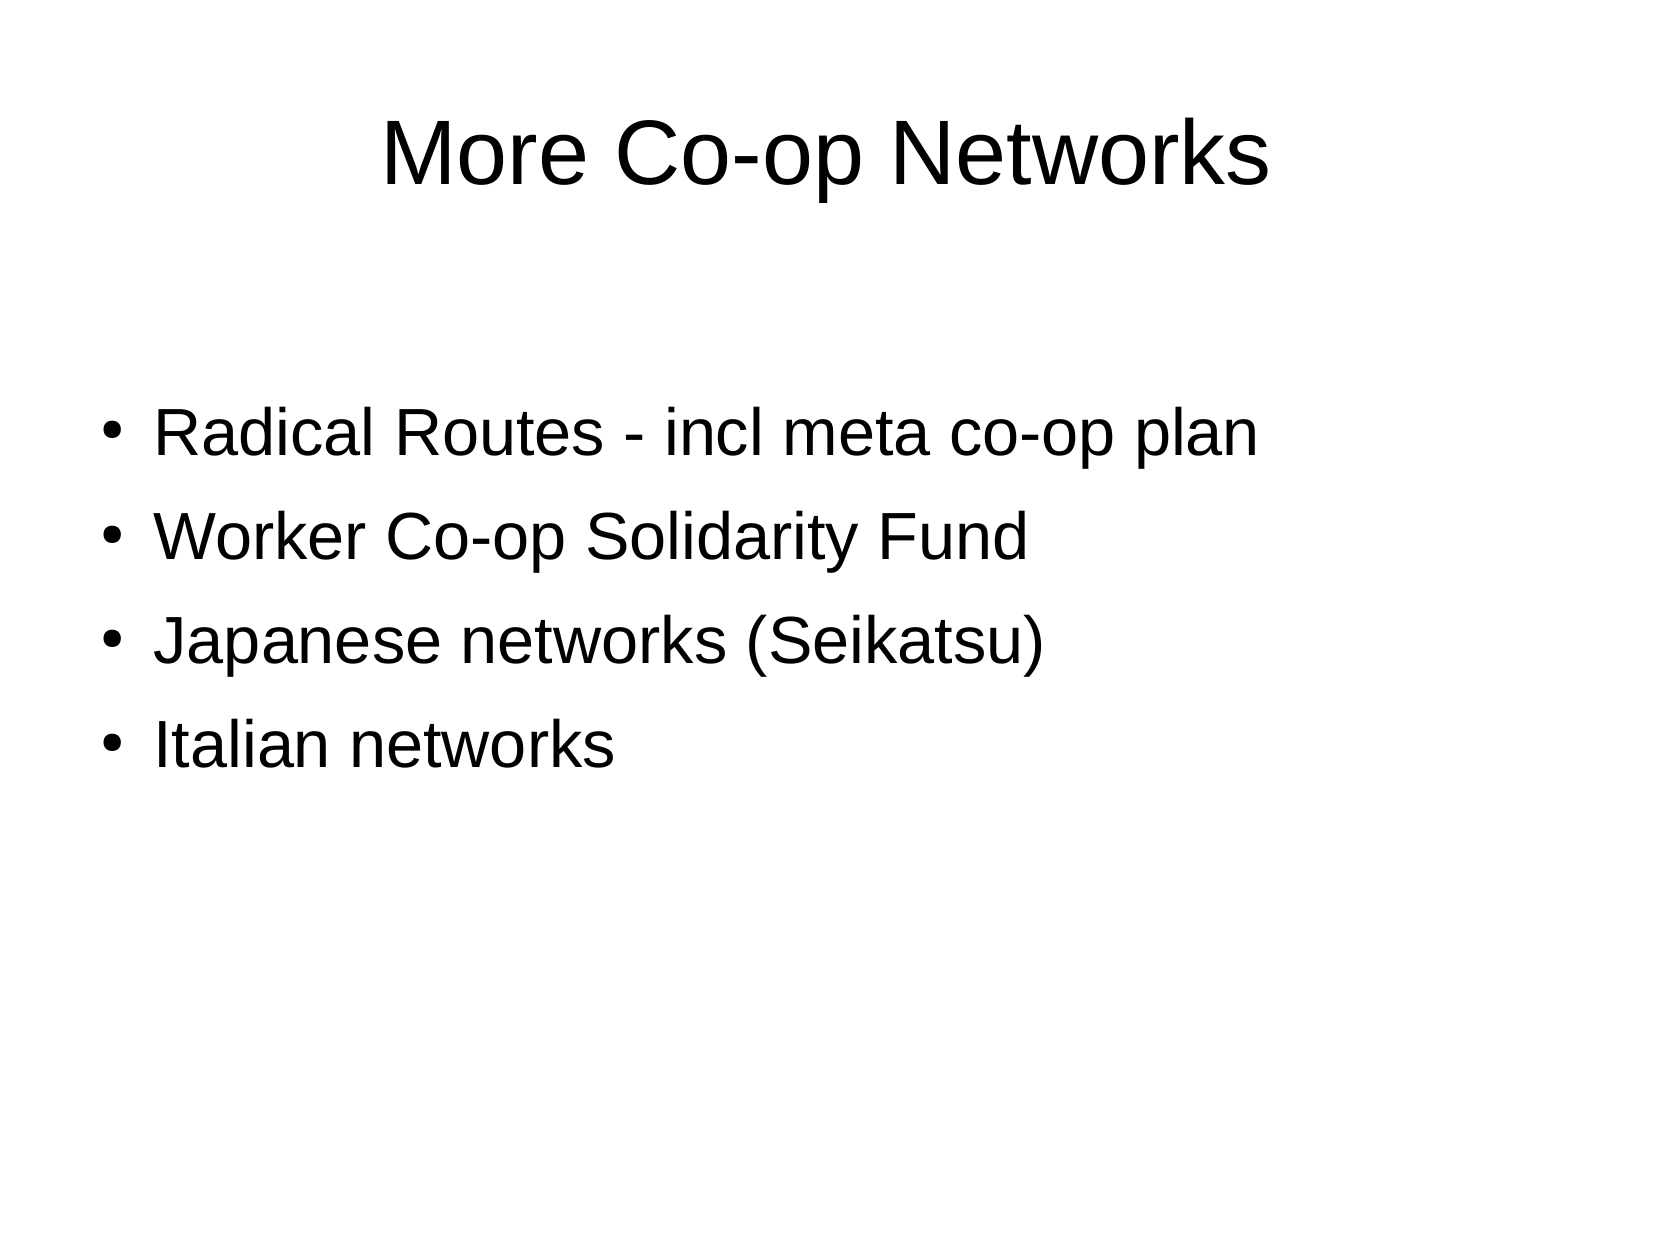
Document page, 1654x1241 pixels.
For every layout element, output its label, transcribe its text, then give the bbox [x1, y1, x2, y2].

list Radical Routes - incl meta co-op plan Worker Co-op Solidarity Fund Japanese networks (Seikatsu) Italian networks [82, 290, 1571, 1010]
title More Co-op Networks [82, 49, 1571, 257]
